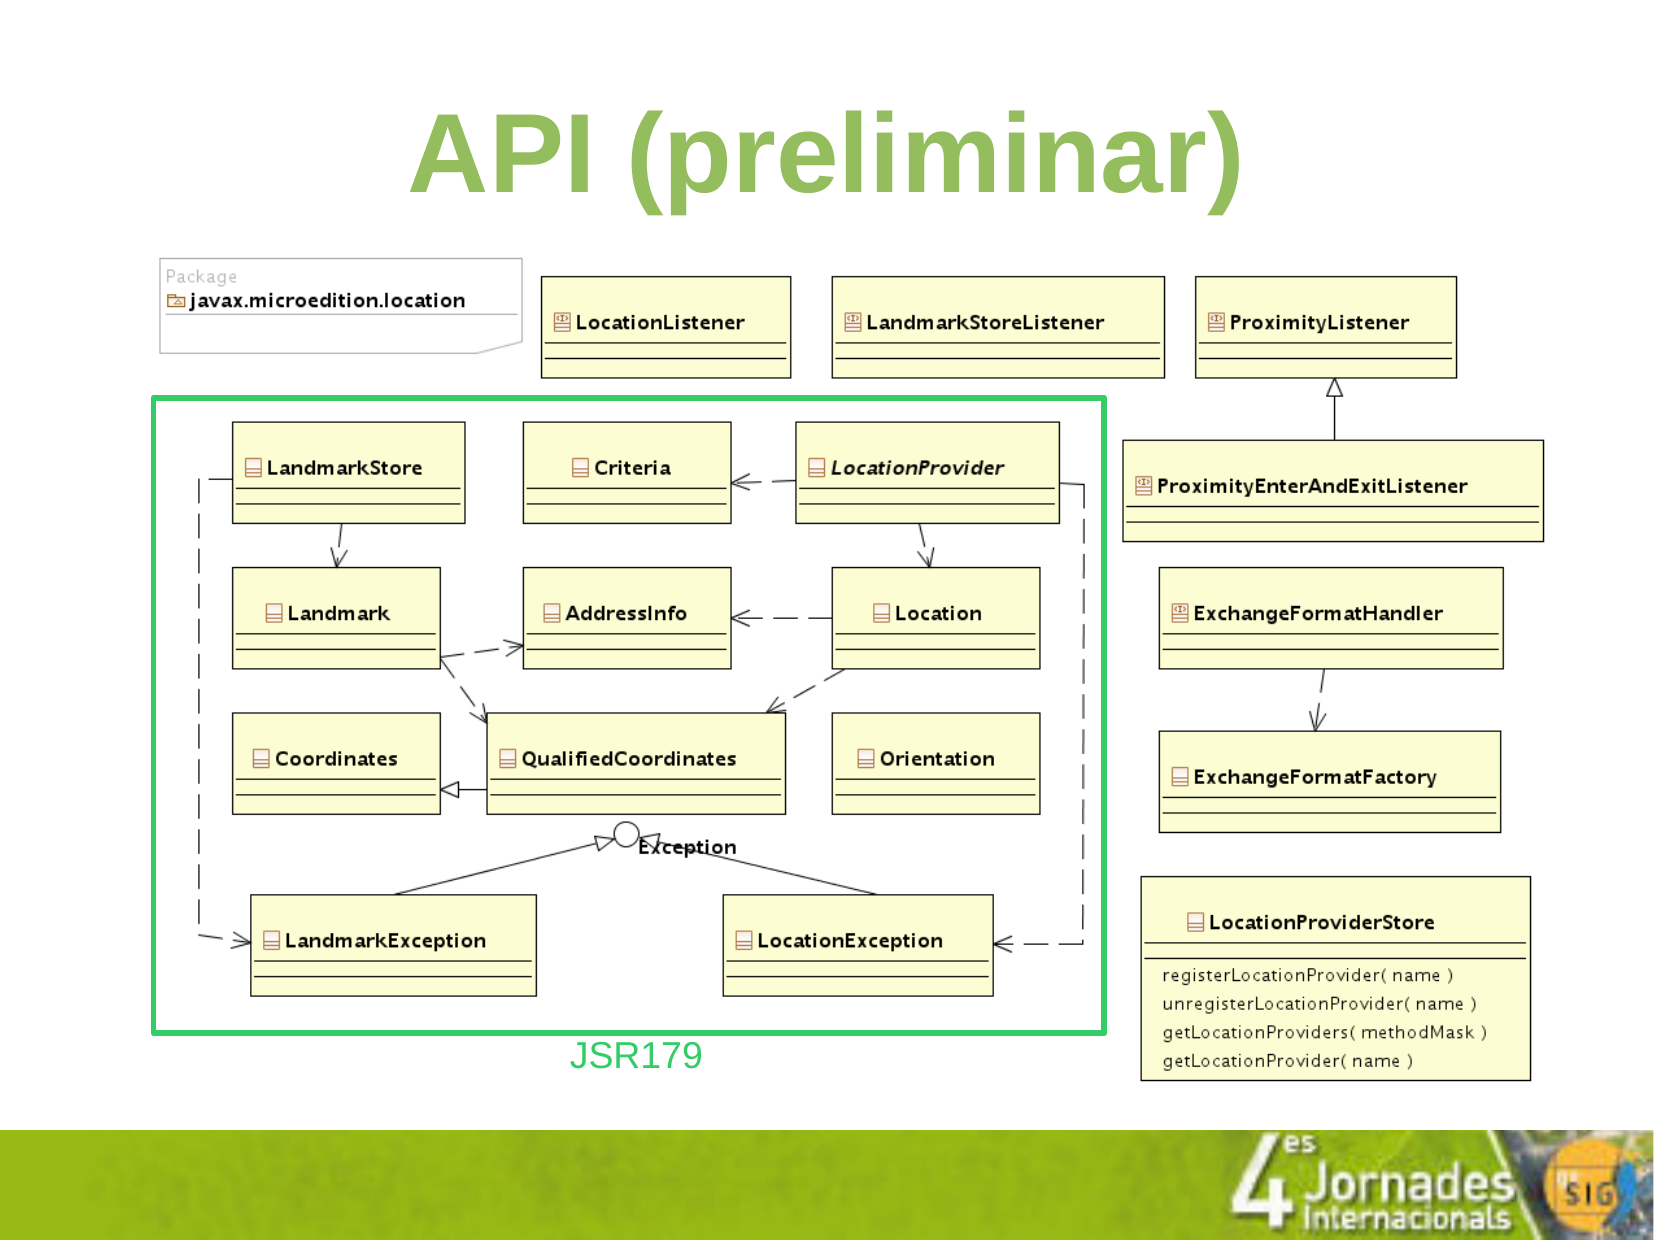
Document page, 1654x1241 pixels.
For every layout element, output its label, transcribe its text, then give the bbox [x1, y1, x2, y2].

picture [140, 245, 1556, 1093]
text_box JSR179 [555, 1027, 715, 1099]
title API (preliminar) [82, 56, 1571, 250]
picture [156, 401, 1101, 1030]
picture [0, 1130, 1654, 1240]
